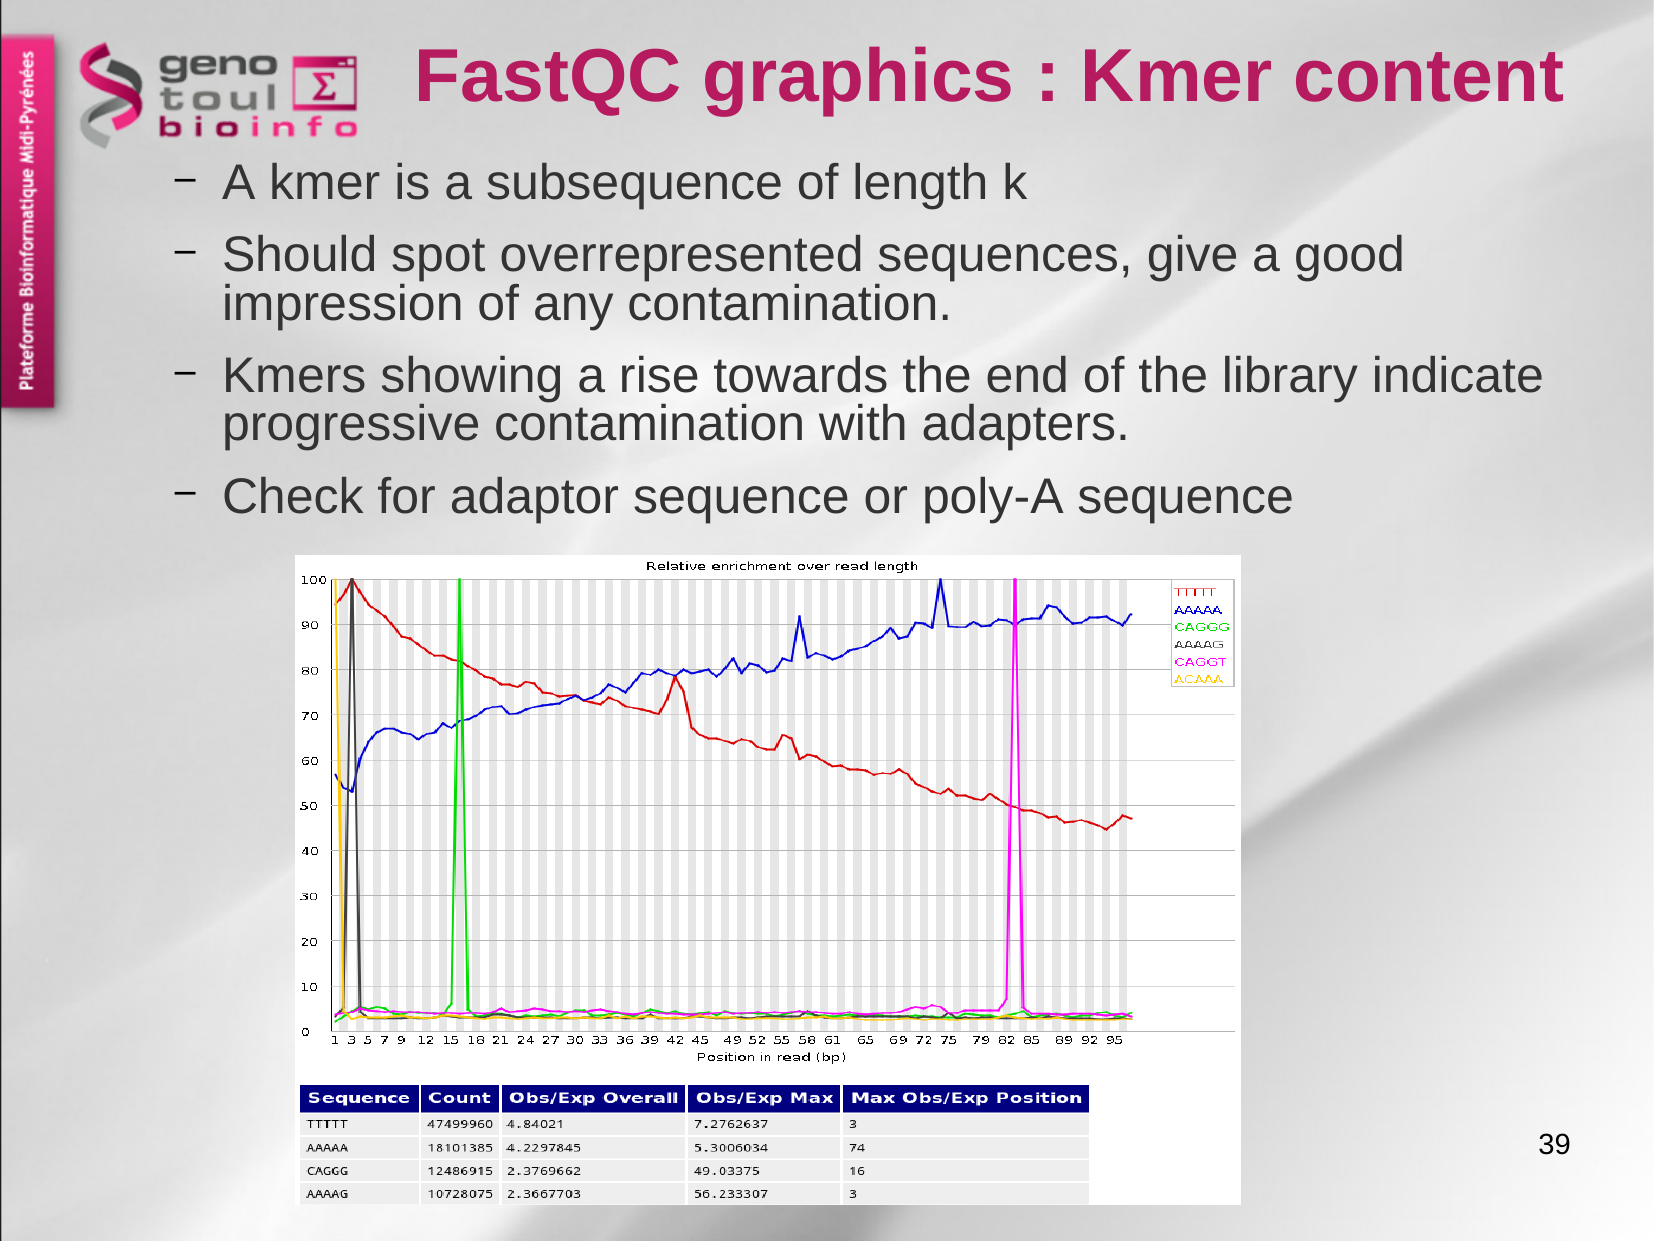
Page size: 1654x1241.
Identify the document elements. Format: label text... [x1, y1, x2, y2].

title FastQC graphics : Kmer content [165, 0, 1565, 147]
list A kmer is a subsequence of length k Should spot overrepresented sequences, give a good impression of any contamination. Kmers showing a rise towards the end of the library indicate progressive contamination with adapters. Check for adaptor sequence or poly-A sequence [80, 147, 1565, 967]
picture [0, 0, 1654, 1241]
